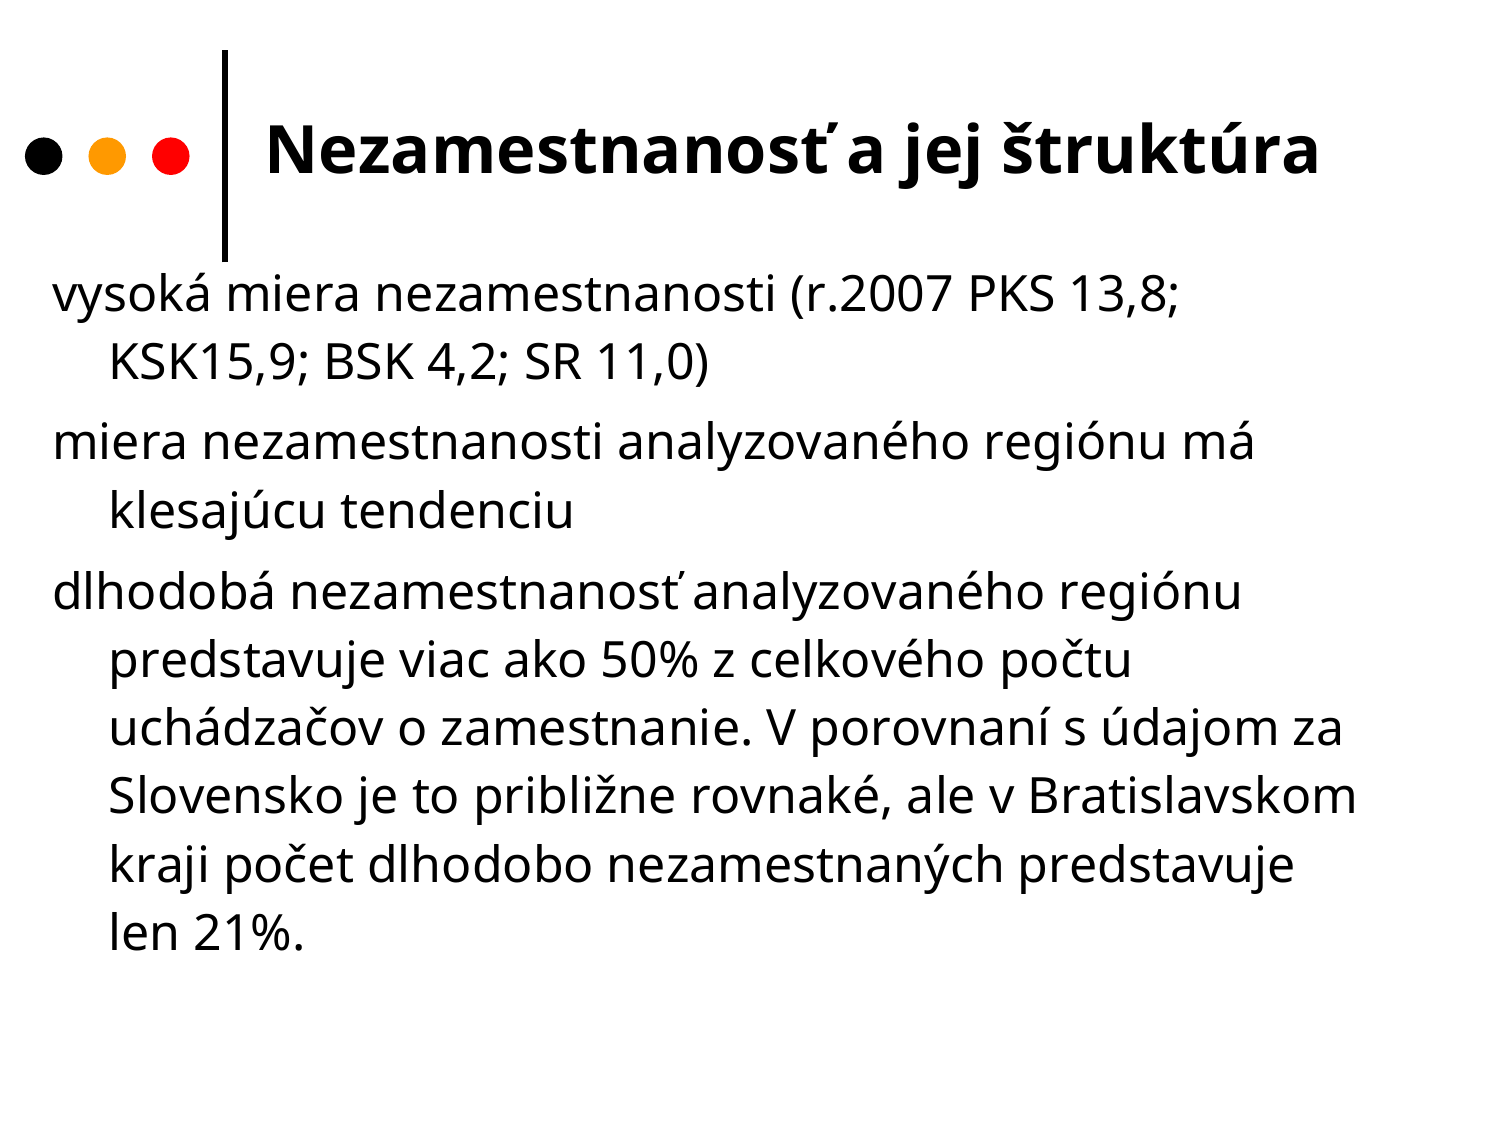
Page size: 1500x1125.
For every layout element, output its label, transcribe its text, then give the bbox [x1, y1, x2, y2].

title Nezamestnanosť a jej štruktúra [249, 0, 1401, 327]
list vysoká miera nezamestnanosti (r.2007 PKS 13,8; KSK15,9; BSK 4,2; SR 11,0) miera nezamestnanosti analyzovaného regiónu má klesajúcu tendenciu dlhodobá nezamestnanosť analyzovaného regiónu predstavuje viac ako 50% z celkového počtu uchádzačov o zamestnanie. V porovnaní s údajom za Slovensko je to približne rovnaké, ale v Bratislavskom kraji počet dlhodobo nezamestnaných predstavuje len 21%. [37, 249, 1375, 1108]
